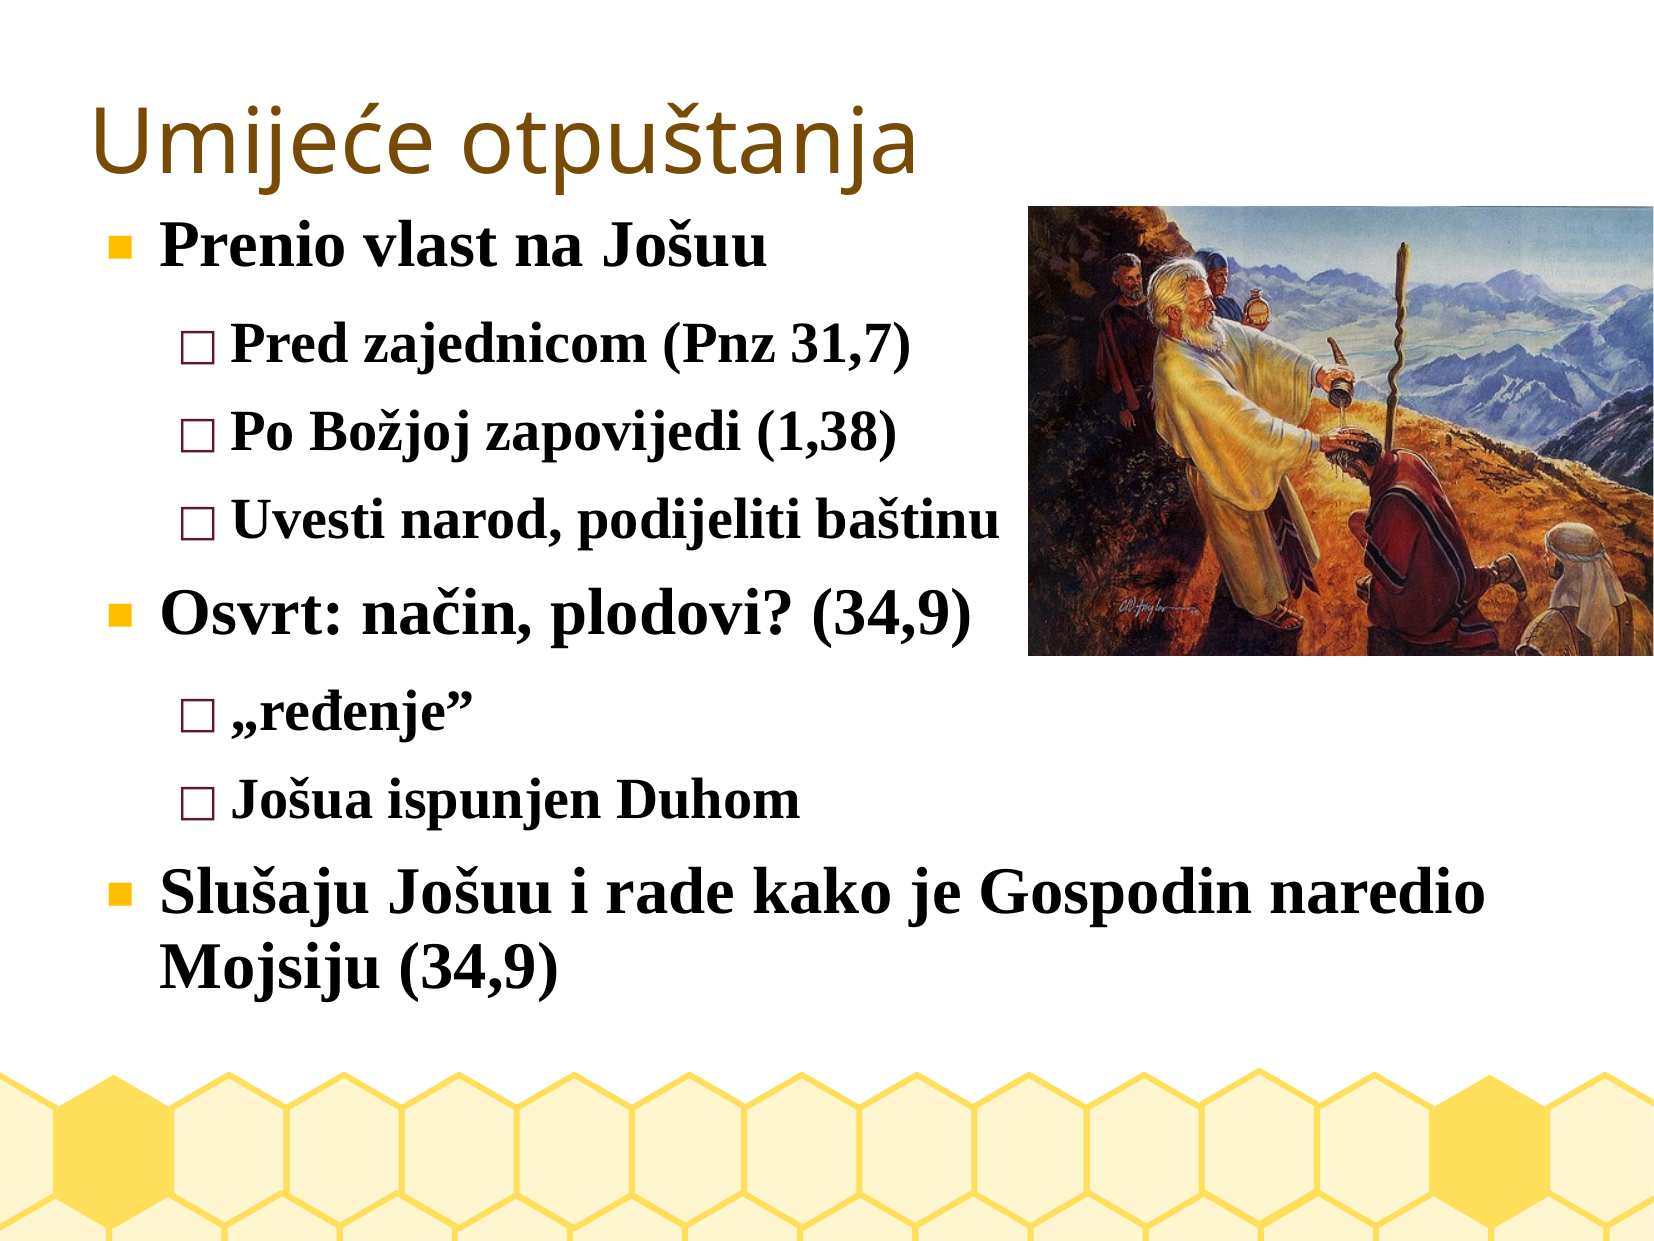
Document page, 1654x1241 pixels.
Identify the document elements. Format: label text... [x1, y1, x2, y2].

list Prenio vlast na Jošuu Pred zajednicom (Pnz 31,7) Po Božjoj zapovijedi (1,38) Uvesti narod, podijeliti baštinu Osvrt: način, plodovi? (34,9) „ređenje” Jošua ispunjen Duhom Slušaju Jošuu i rade kako je Gospodin naredio Mojsiju (34,9) [88, 206, 1565, 1063]
picture [1028, 206, 1654, 656]
title Umijeće otpuštanja [88, 39, 1565, 206]
